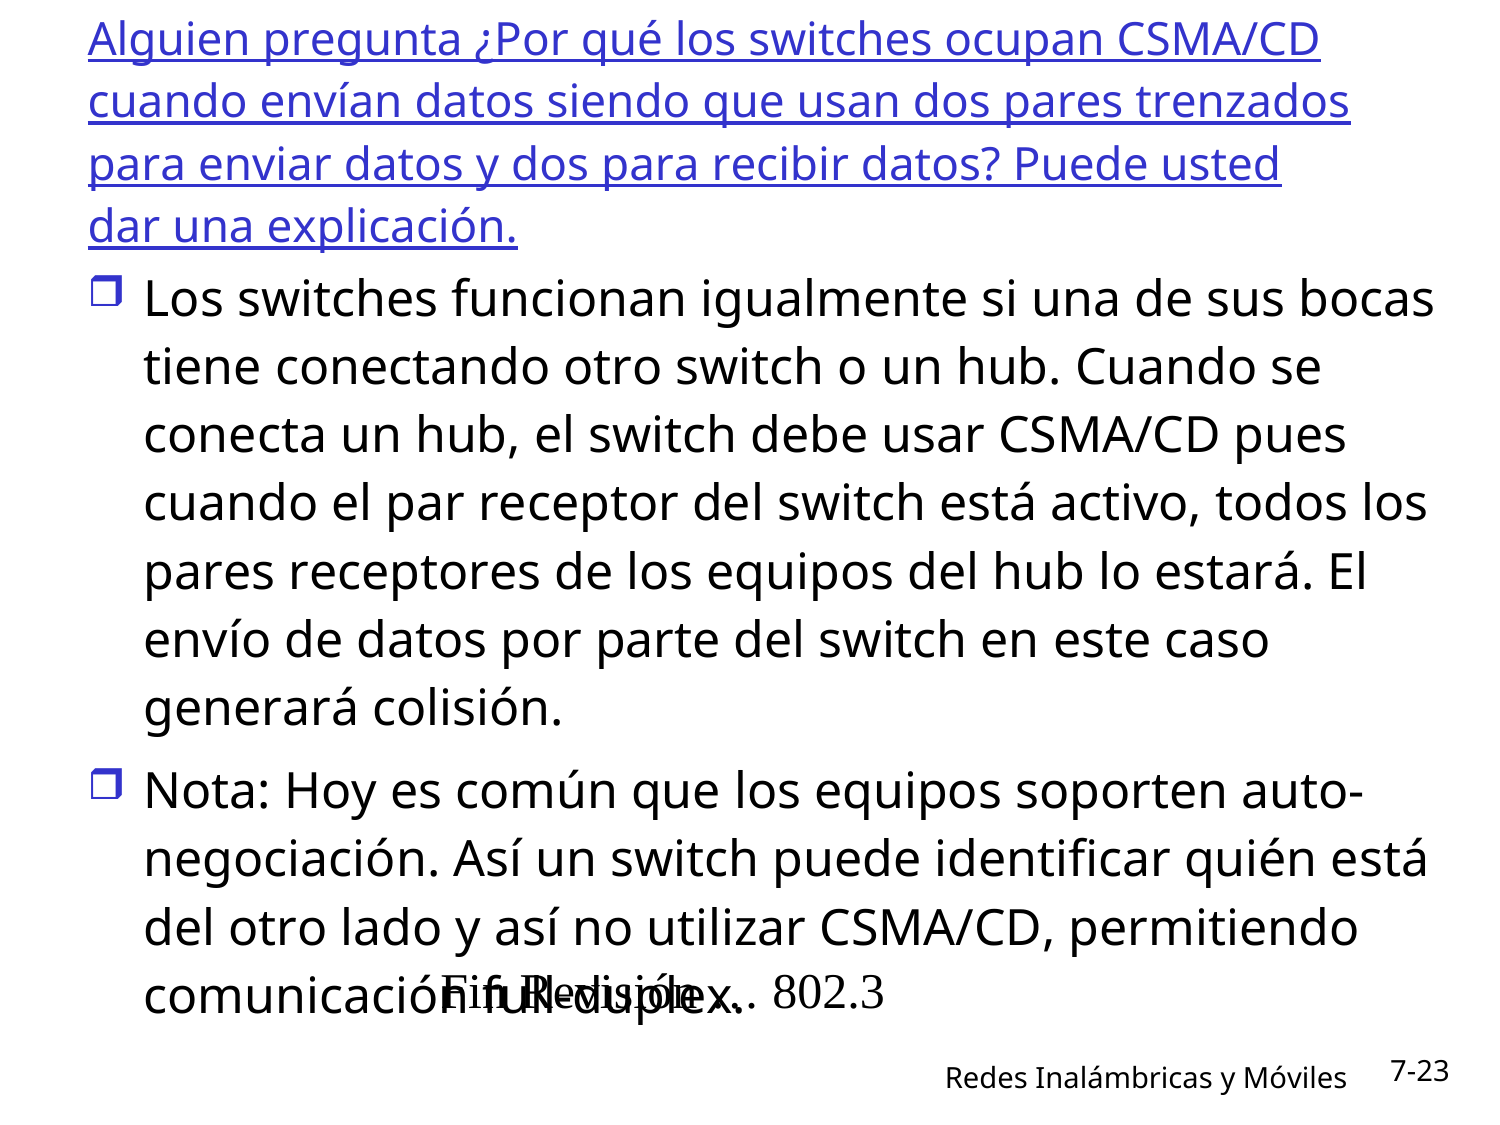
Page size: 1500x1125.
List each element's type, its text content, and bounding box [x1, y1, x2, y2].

text_box Fin Revisión … 802.3 [425, 951, 901, 1027]
list Los switches funcionan igualmente si una de sus bocas tiene conectando otro switch o un hub. Cuando se conecta un hub, el switch debe usar CSMA/CD pues cuando el par receptor del switch está activo, todos los pares receptores de los equipos del hub lo estará. El envío de datos por parte del switch en este caso generará colisión. Nota: Hoy es común que los equipos soporten auto-negociación. Así un switch puede identificar quién está del otro lado y así no utilizar CSMA/CD, permitiendo comunicación full-duplex. [87, 262, 1463, 1107]
title Alguien pregunta ¿Por qué los switches ocupan CSMA/CD cuando envían datos siendo que usan dos pares trenzados para enviar datos y dos para recibir datos? Puede usted dar una explicación. [87, 23, 1363, 239]
